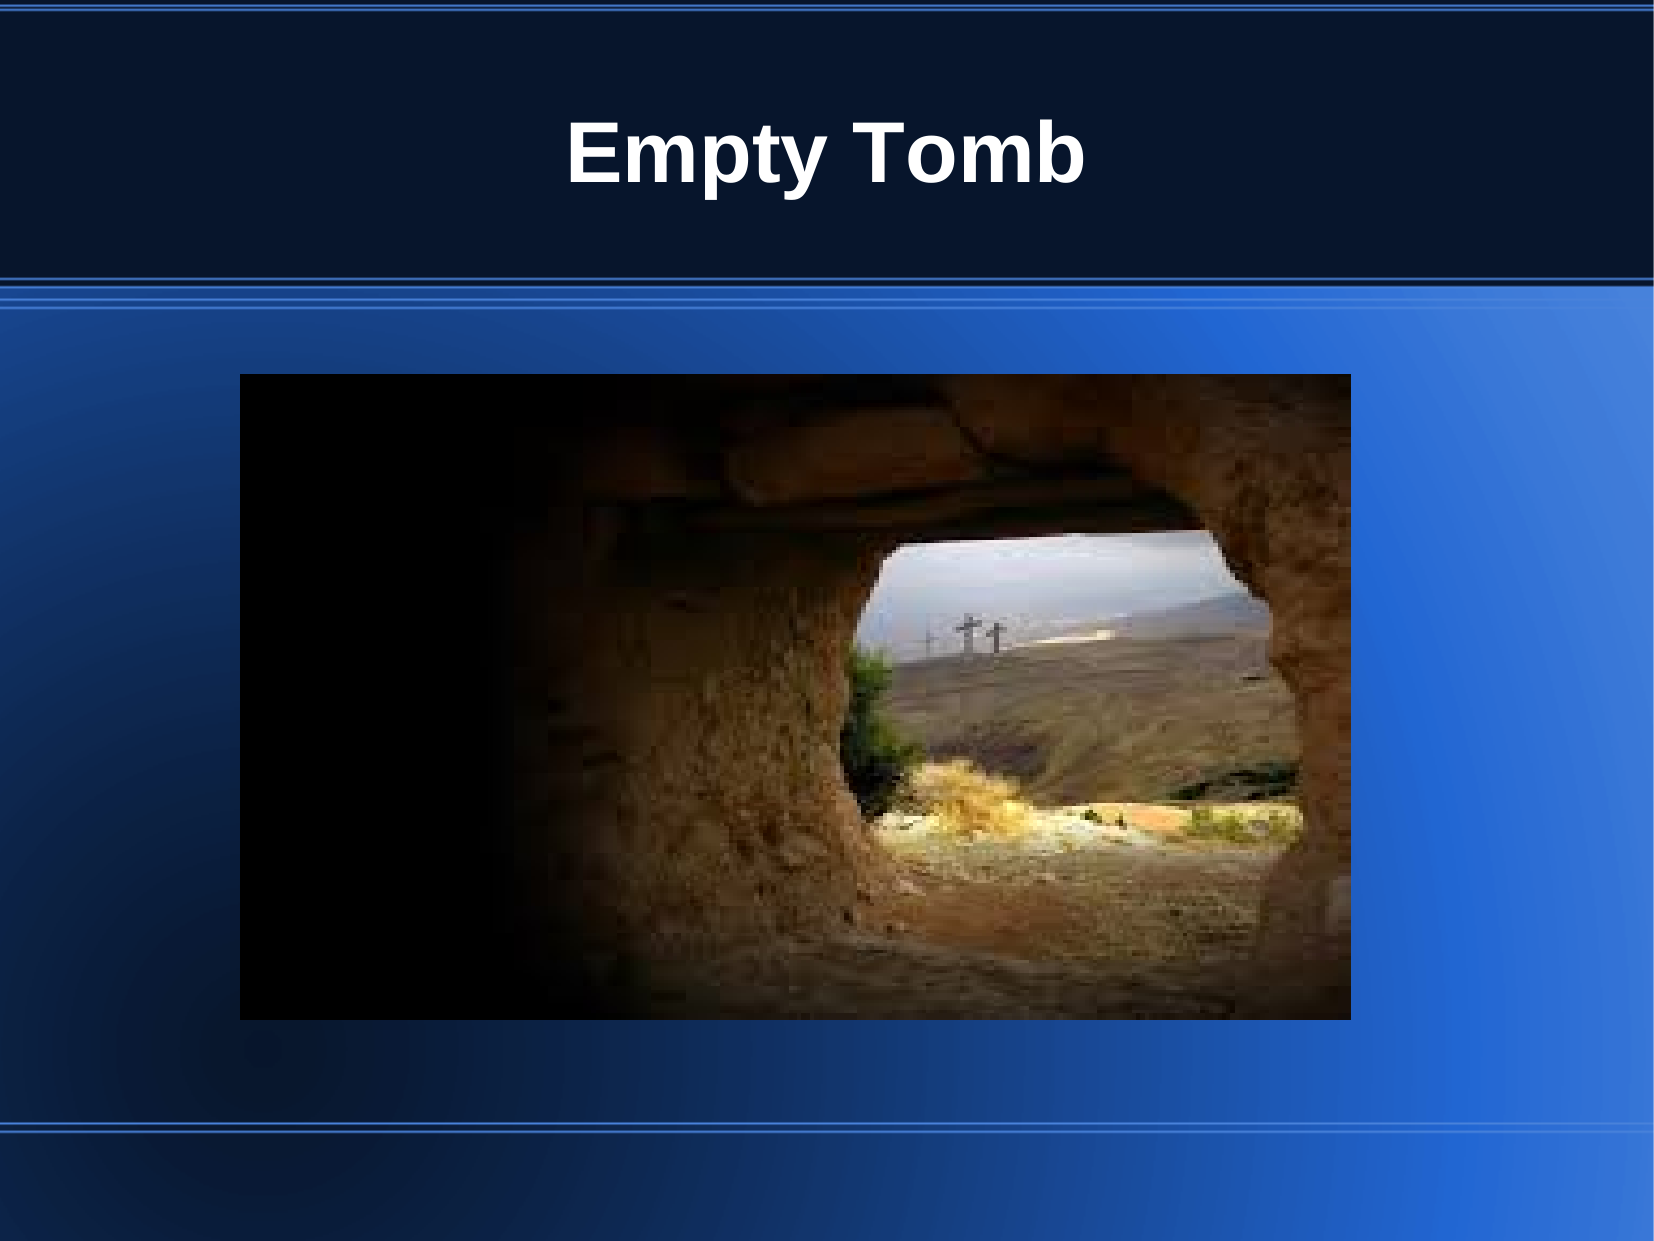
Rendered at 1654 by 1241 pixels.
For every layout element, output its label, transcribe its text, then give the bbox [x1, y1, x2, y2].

picture [0, 0, 1654, 1241]
title Empty Tomb [82, 49, 1571, 257]
